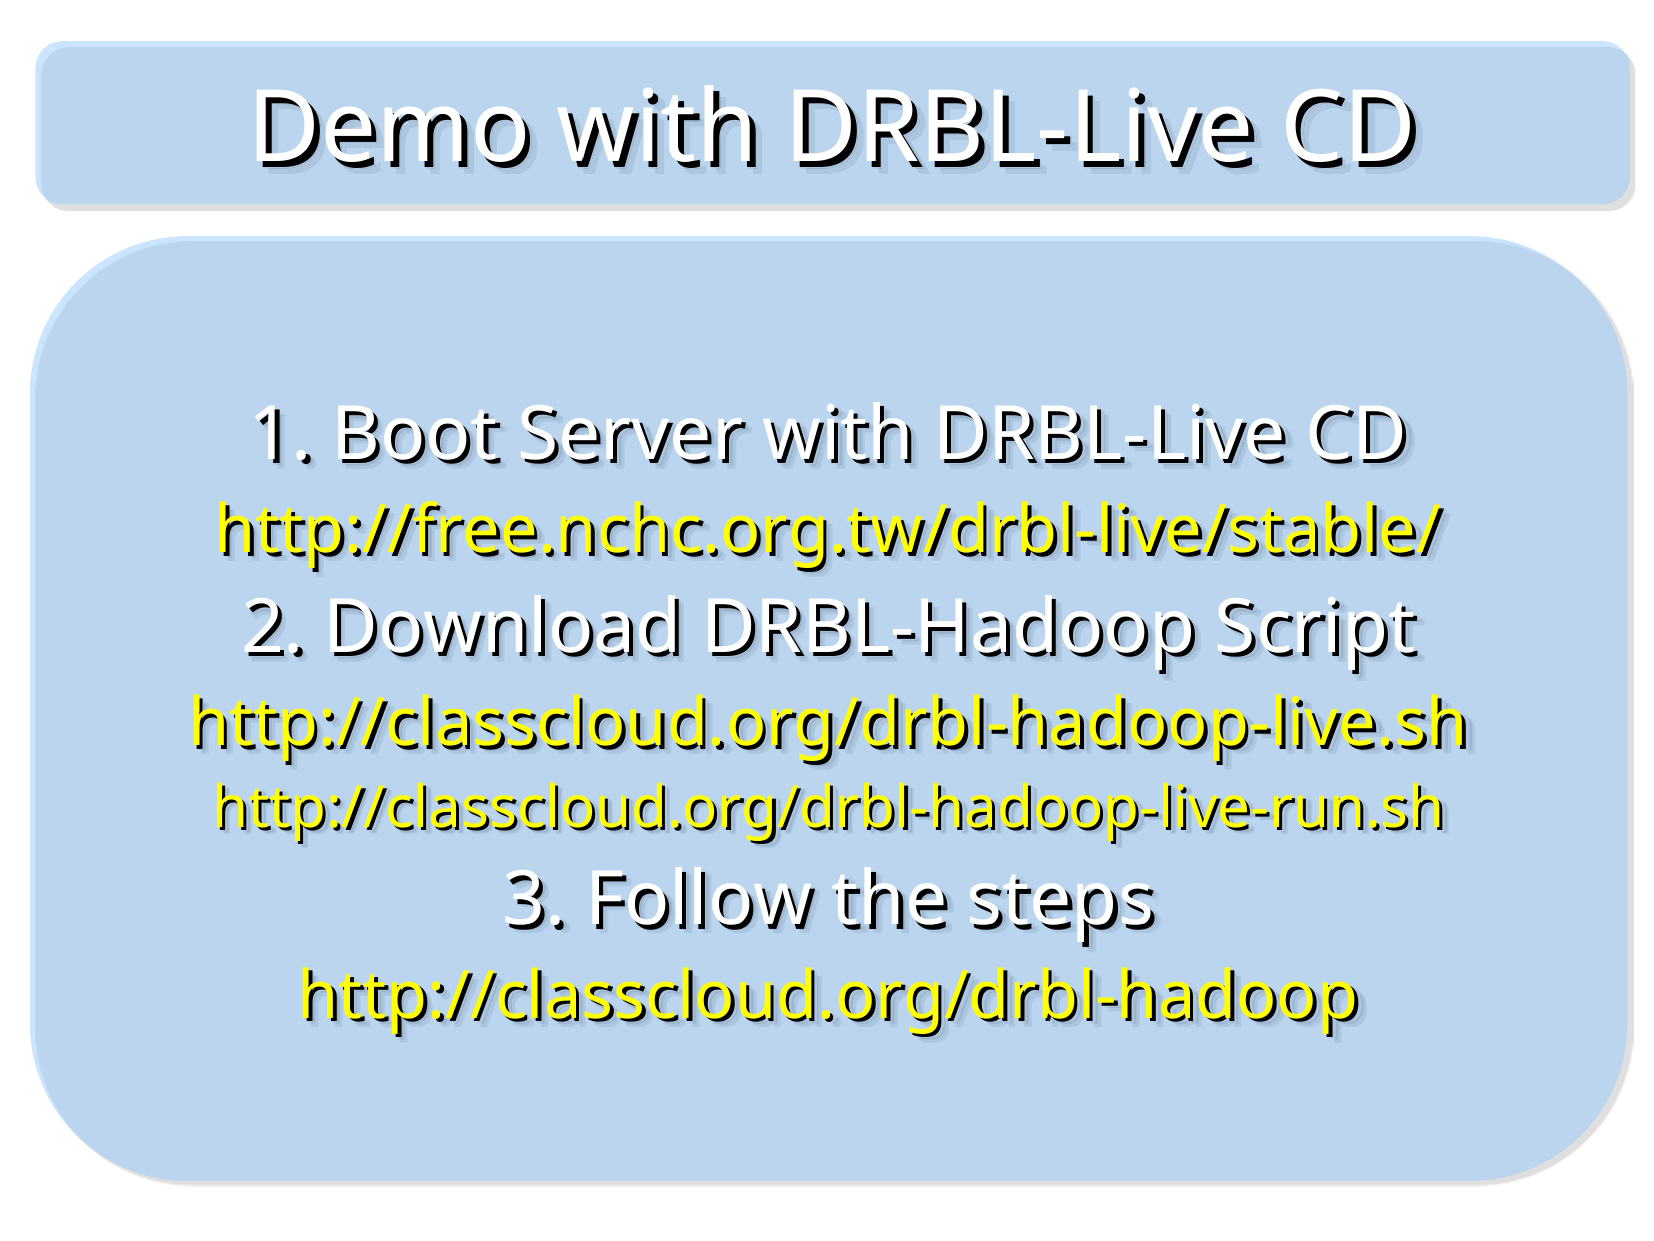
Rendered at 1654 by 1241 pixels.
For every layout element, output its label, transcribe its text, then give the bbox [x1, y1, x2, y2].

text_box 1. Boot Server with DRBL-Live CD http://free.nchc.org.tw/drbl-live/stable/ 2. Download DRBL-Hadoop Script http://classcloud.org/drbl-hadoop-live.sh http://classcloud.org/drbl-hadoop-live-run.sh 3. Follow the steps http://classcloud.org/drbl-hadoop [29, 236, 1628, 1181]
text_box Demo with DRBL-Live CD [35, 41, 1630, 205]
